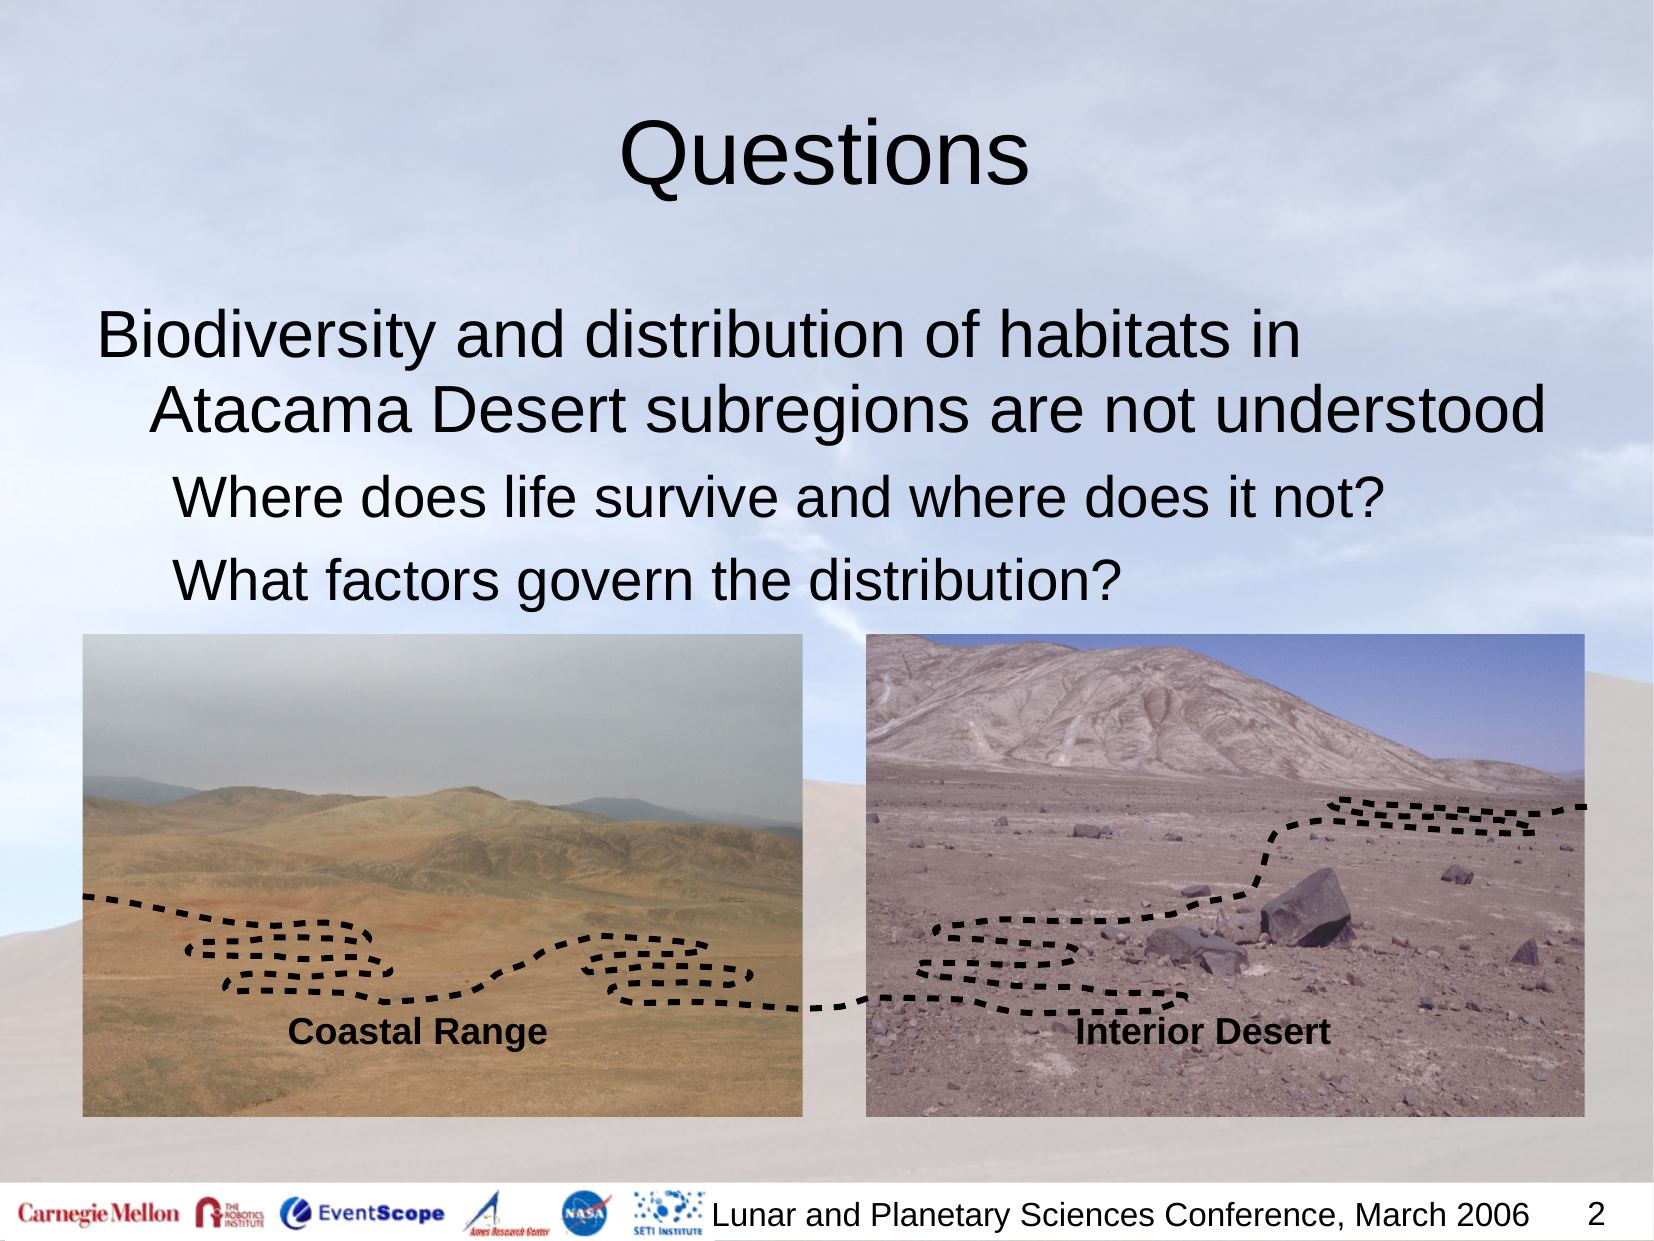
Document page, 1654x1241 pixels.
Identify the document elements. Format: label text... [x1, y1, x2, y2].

picture [5, 1188, 715, 1241]
list Biodiversity and distribution of habitats in Atacama Desert subregions are not understood Where does life survive and where does it not? What factors govern the distribution? [78, 296, 1567, 1116]
title Questions [79, 49, 1571, 257]
picture [0, 0, 1654, 1182]
